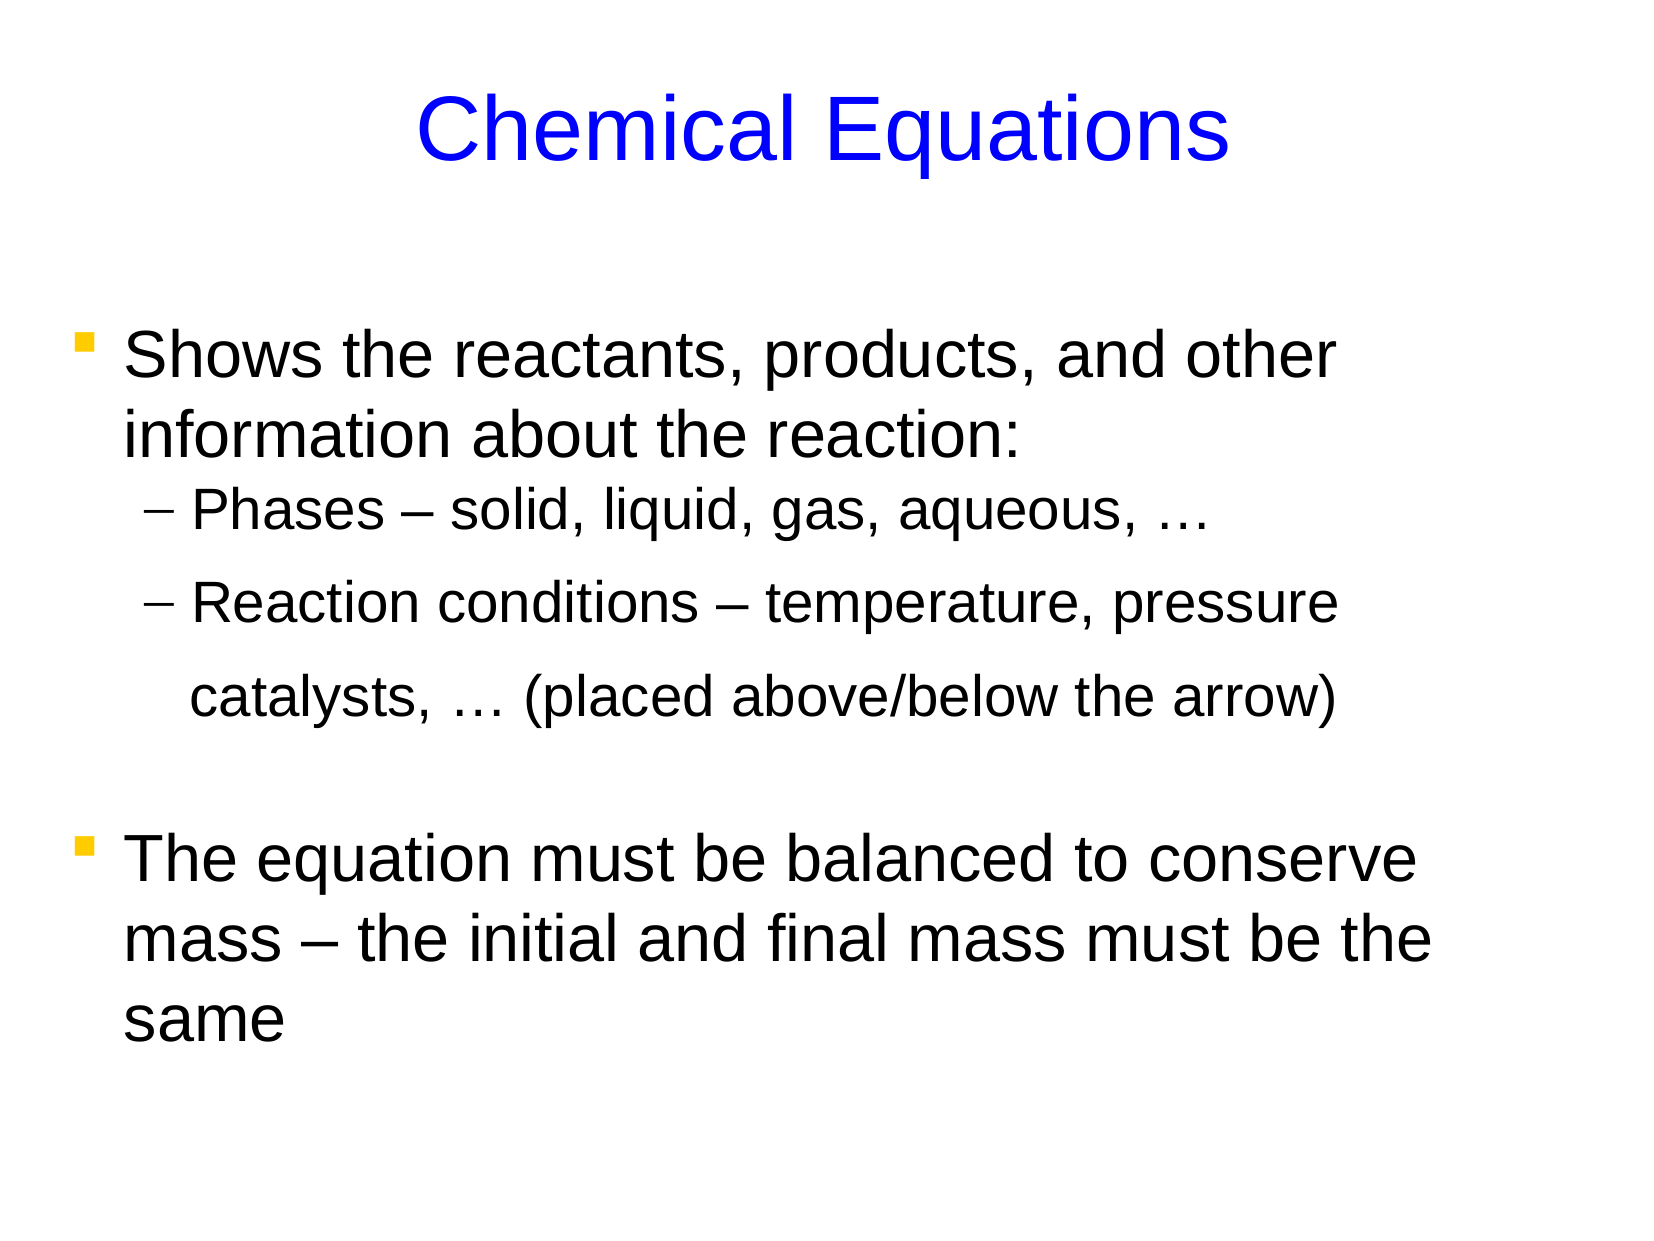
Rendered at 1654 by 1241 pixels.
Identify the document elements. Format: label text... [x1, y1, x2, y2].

list Shows the reactants, products, and other information about the reaction: Phases – solid, liquid, gas, aqueous, … Reaction conditions – temperature, pressure catalysts, … (placed above/below the arrow) The equation must be balanced to conserve mass – the initial and final mass must be the same [54, 303, 1599, 1136]
title Chemical Equations [54, 41, 1594, 207]
